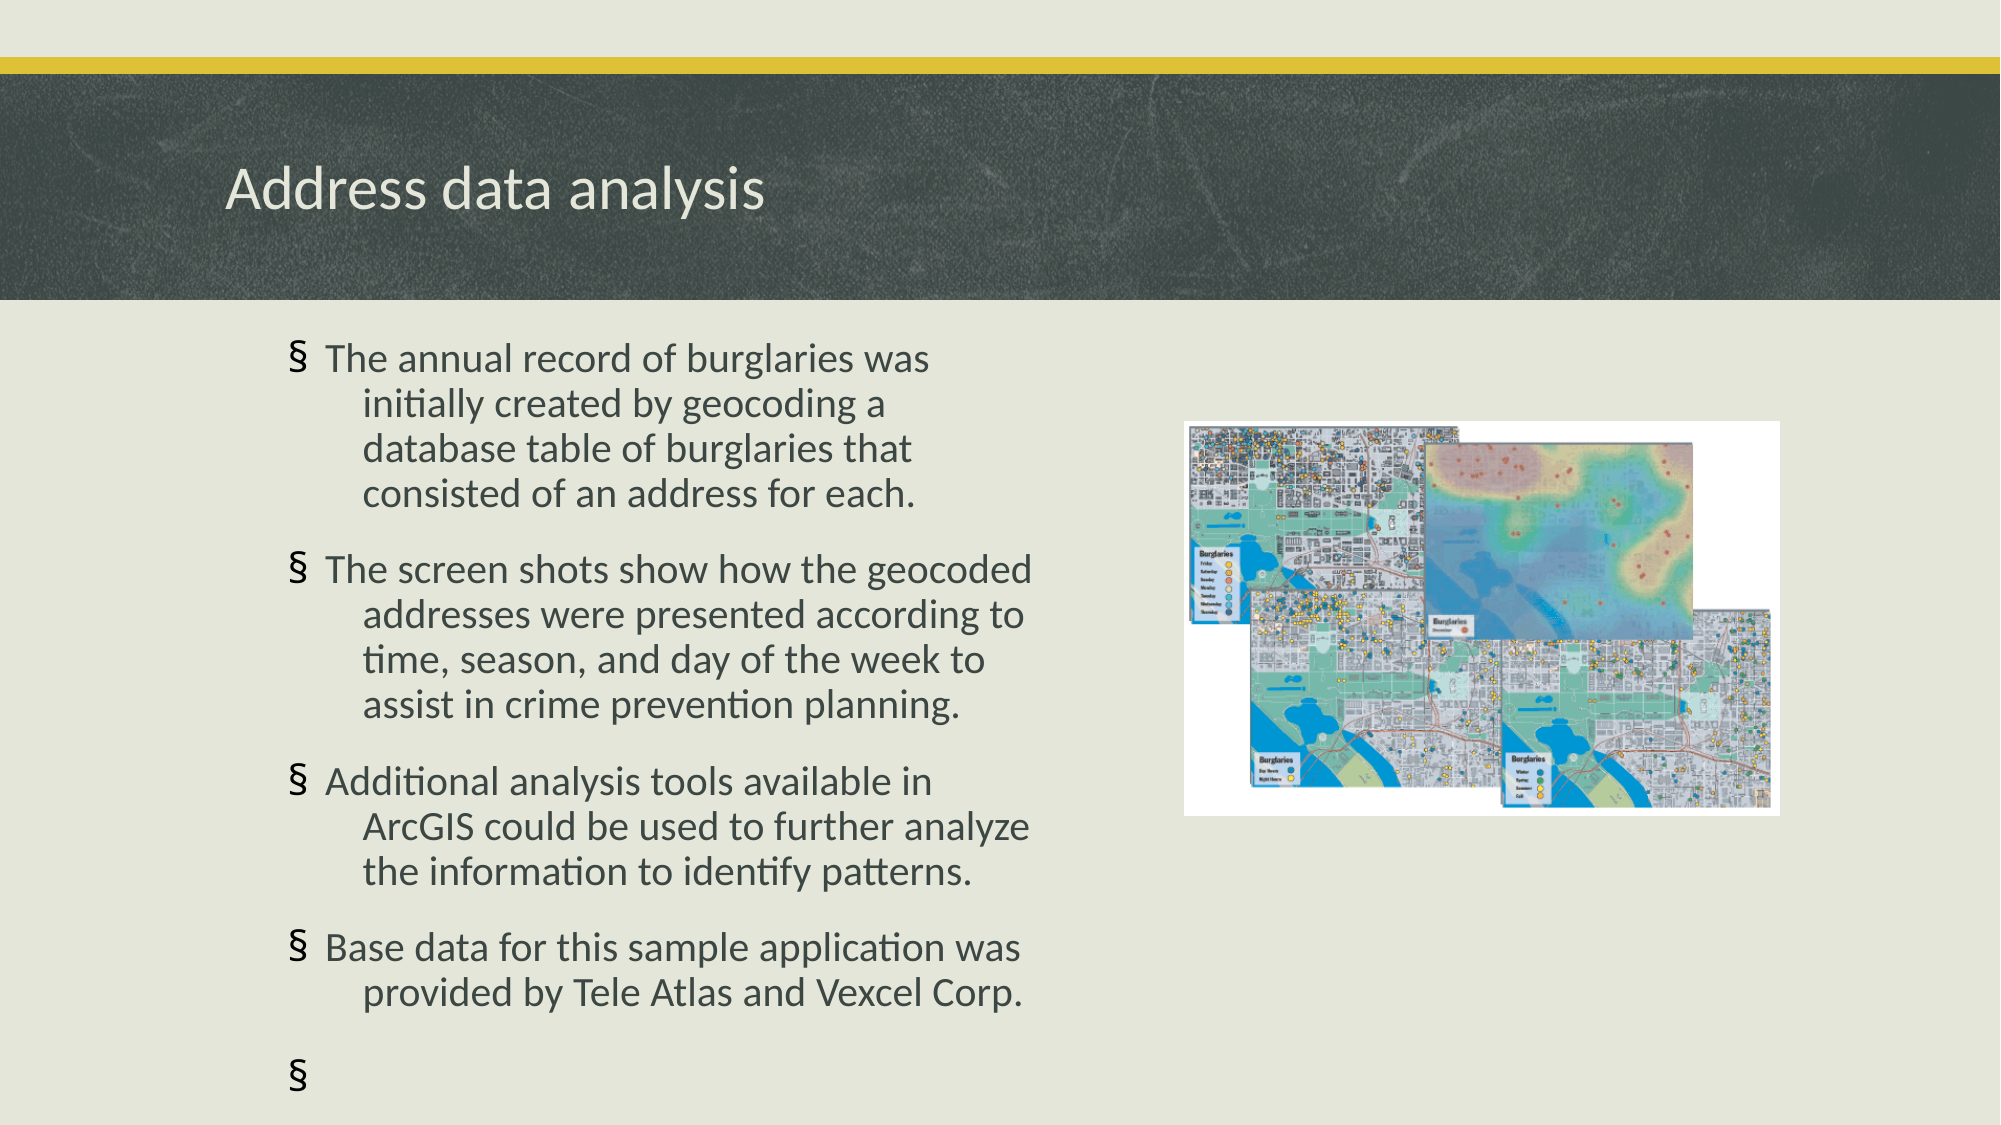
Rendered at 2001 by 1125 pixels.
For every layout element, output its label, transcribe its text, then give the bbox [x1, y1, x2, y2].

list The annual record of burglaries was initially created by geocoding a database table of burglaries that consisted of an address for each. The screen shots show how the geocoded addresses were presented according to time, season, and day of the week to assist in crime prevention planning. Additional analysis tools available in ArcGIS could be used to further analyze the information to identify patterns. Base data for this sample application was provided by Tele Atlas and Vexcel Corp. [272, 328, 1061, 1072]
picture [1184, 421, 1780, 816]
title Address data analysis [210, 76, 1790, 300]
